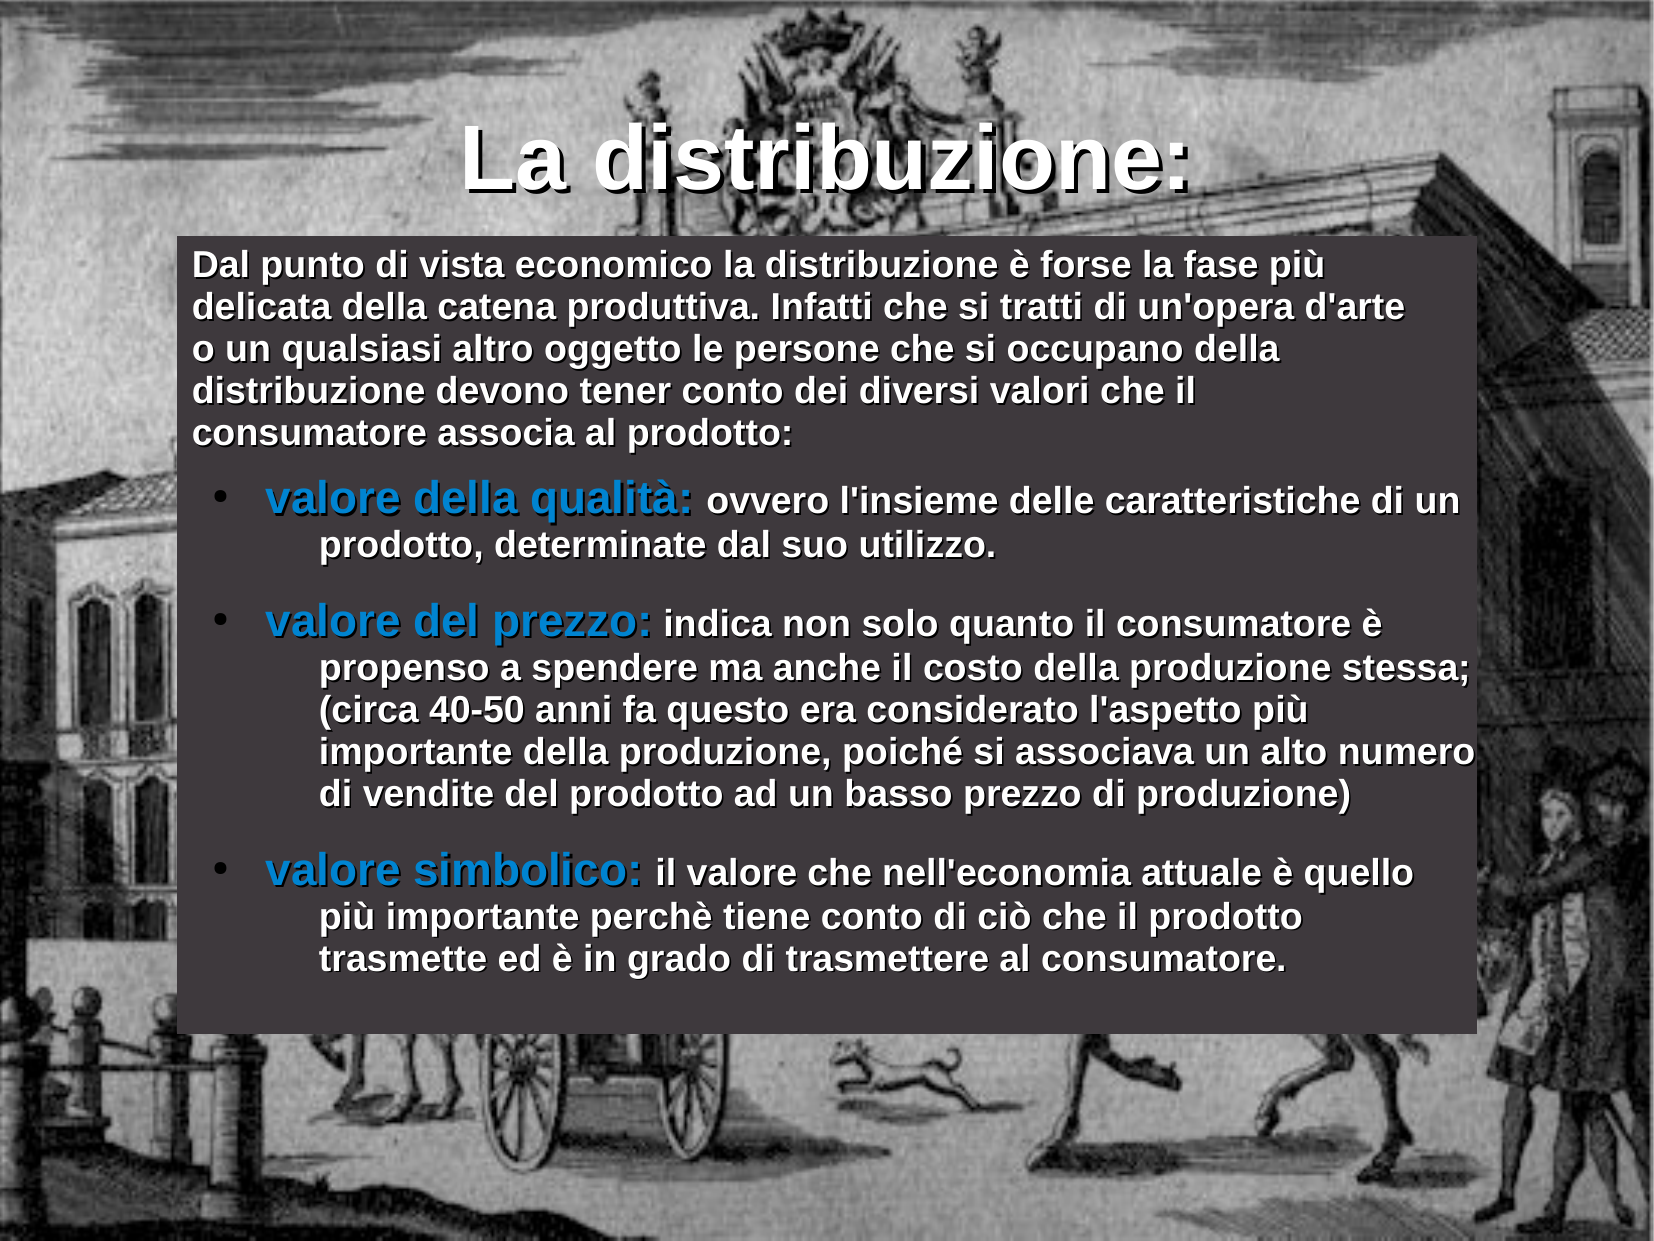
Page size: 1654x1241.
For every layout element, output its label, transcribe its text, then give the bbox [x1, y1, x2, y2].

picture [177, 236, 1477, 472]
title La distribuzione: [82, 49, 1571, 257]
text_box Dal punto di vista economico la distribuzione è forse la fase più delicata della catena produttiva. Infatti che si tratti di un'opera d'arte o un qualsiasi altro oggetto le persone che si occupano della distribuzione devono tener conto dei diversi valori che il consumatore associa al prodotto: [177, 236, 1447, 468]
list valore della qualità: ovvero l'insieme delle caratteristiche di un prodotto, determinate dal suo utilizzo. valore del prezzo: indica non solo quanto il consumatore è propenso a spendere ma anche il costo della produzione stessa; (circa 40-50 anni fa questo era considerato l'aspetto più importante della produzione, poiché si associava un alto numero di vendite del prodotto ad un basso prezzo di produzione) valore simbolico: il valore che nell'economia attuale è quello più importante perchè tiene conto di ciò che il prodotto trasmette ed è in grado di trasmettere al consumatore. [177, 472, 1477, 1241]
